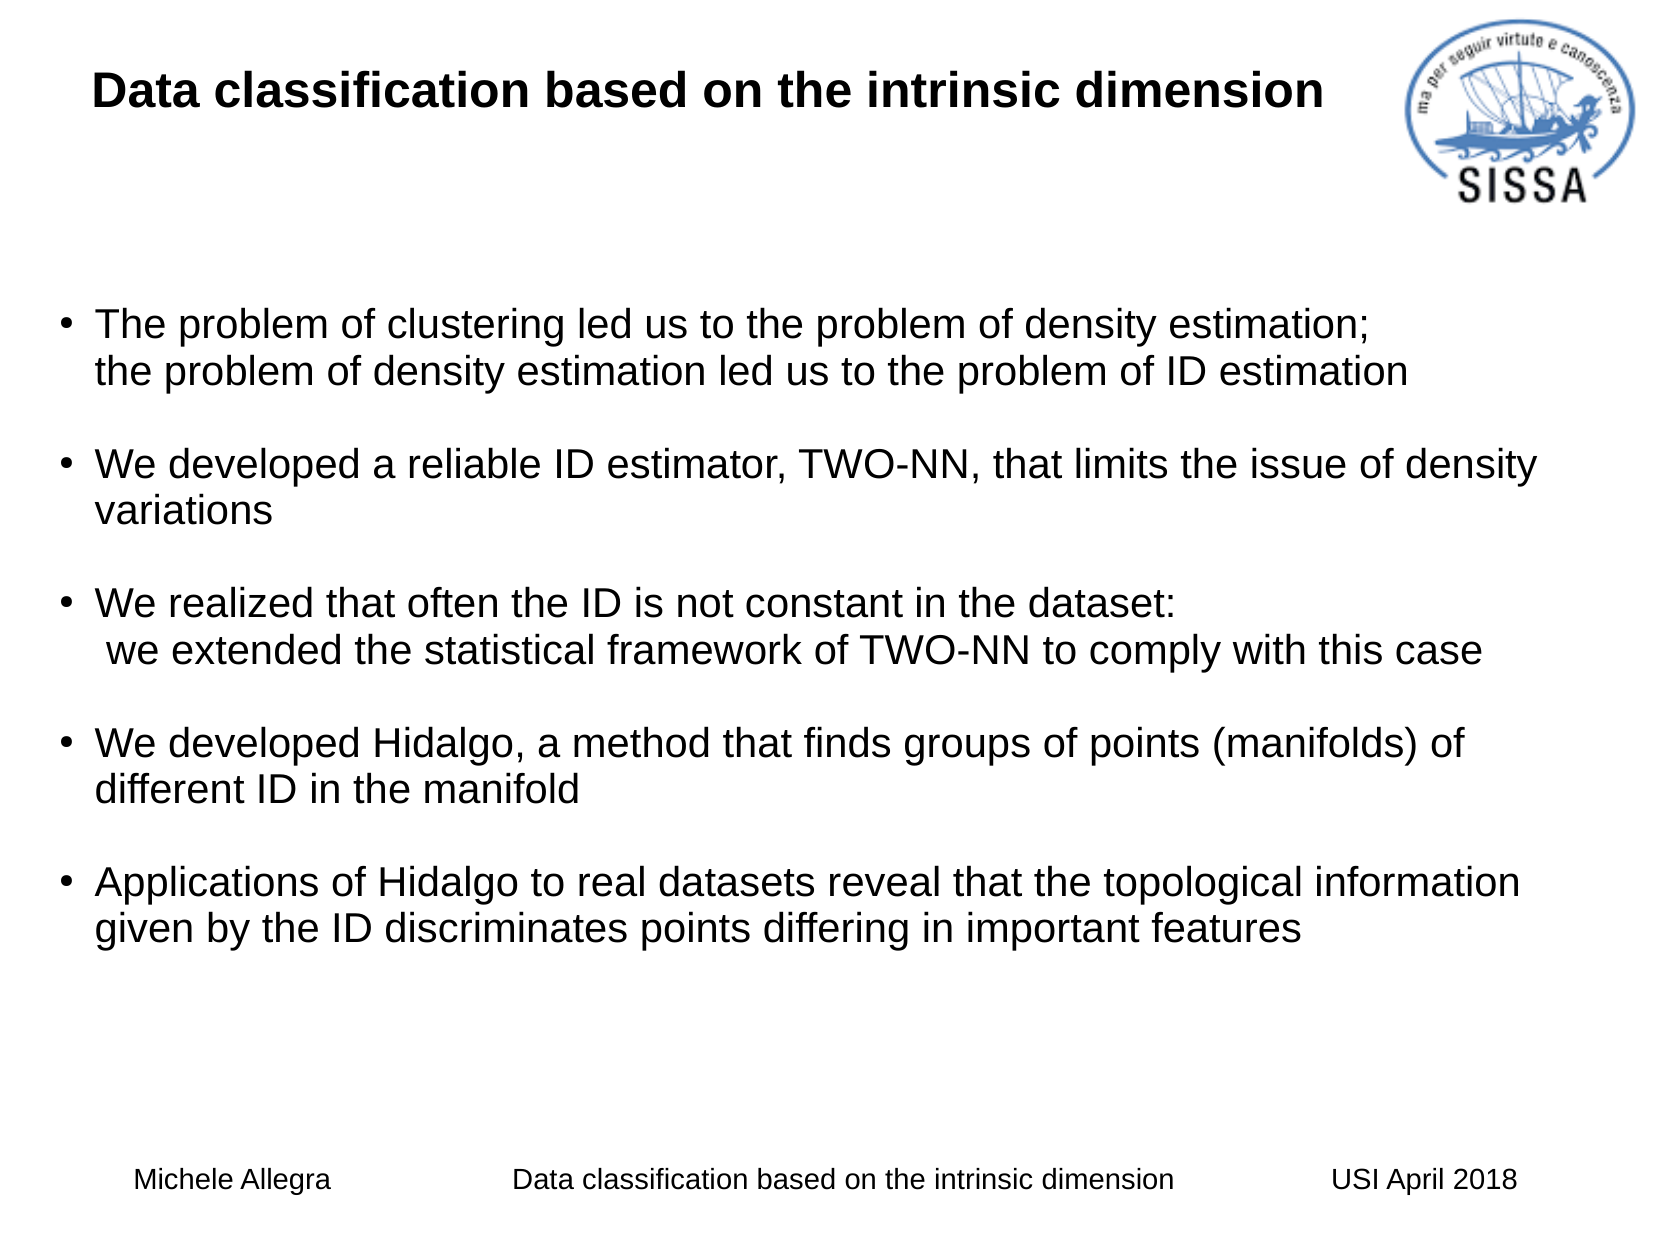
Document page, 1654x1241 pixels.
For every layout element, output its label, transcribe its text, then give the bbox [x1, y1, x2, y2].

text_box The problem of clustering led us to the problem of density estimation; the problem of density estimation led us to the problem of ID estimation We developed a reliable ID estimator, TWO-NN, that limits the issue of density variations We realized that often the ID is not constant in the dataset: we extended the statistical framework of TWO-NN to comply with this case We developed Hidalgo, a method that finds groups of points (manifolds) of different ID in the manifold Applications of Hidalgo to real datasets reveal that the topological information given by the ID discriminates points differing in important features [59, 263, 1548, 1176]
title Michele Allegra Data classification based on the intrinsic dimension USI April 2018 [82, 1141, 1571, 1217]
title Data classification based on the intrinsic dimension [82, 38, 1335, 141]
picture [1391, 16, 1652, 207]
